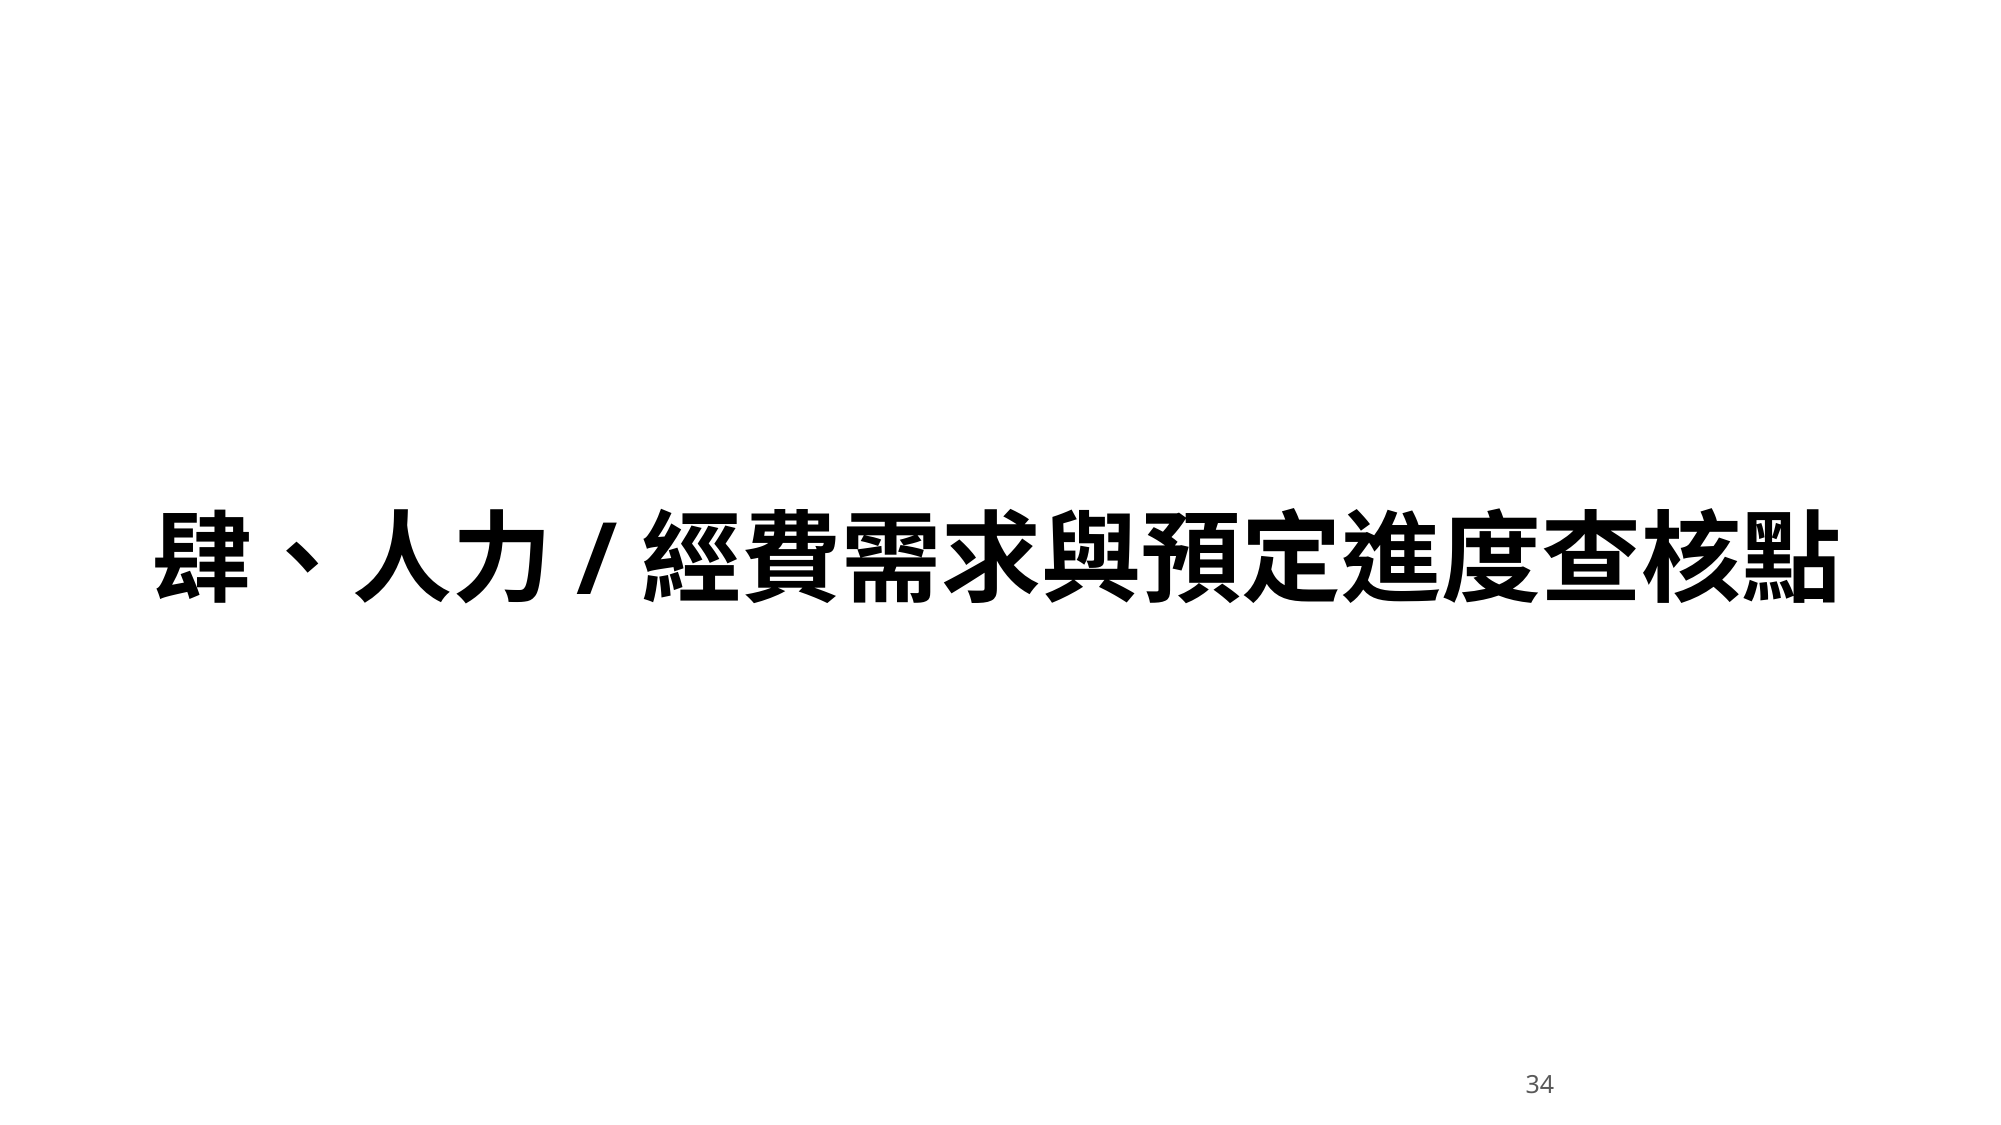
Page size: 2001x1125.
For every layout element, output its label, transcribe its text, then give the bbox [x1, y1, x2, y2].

title 肆、人力/經費需求與預定進度查核點 [137, 453, 1863, 672]
text_box 34 [1510, 1061, 1961, 1097]
